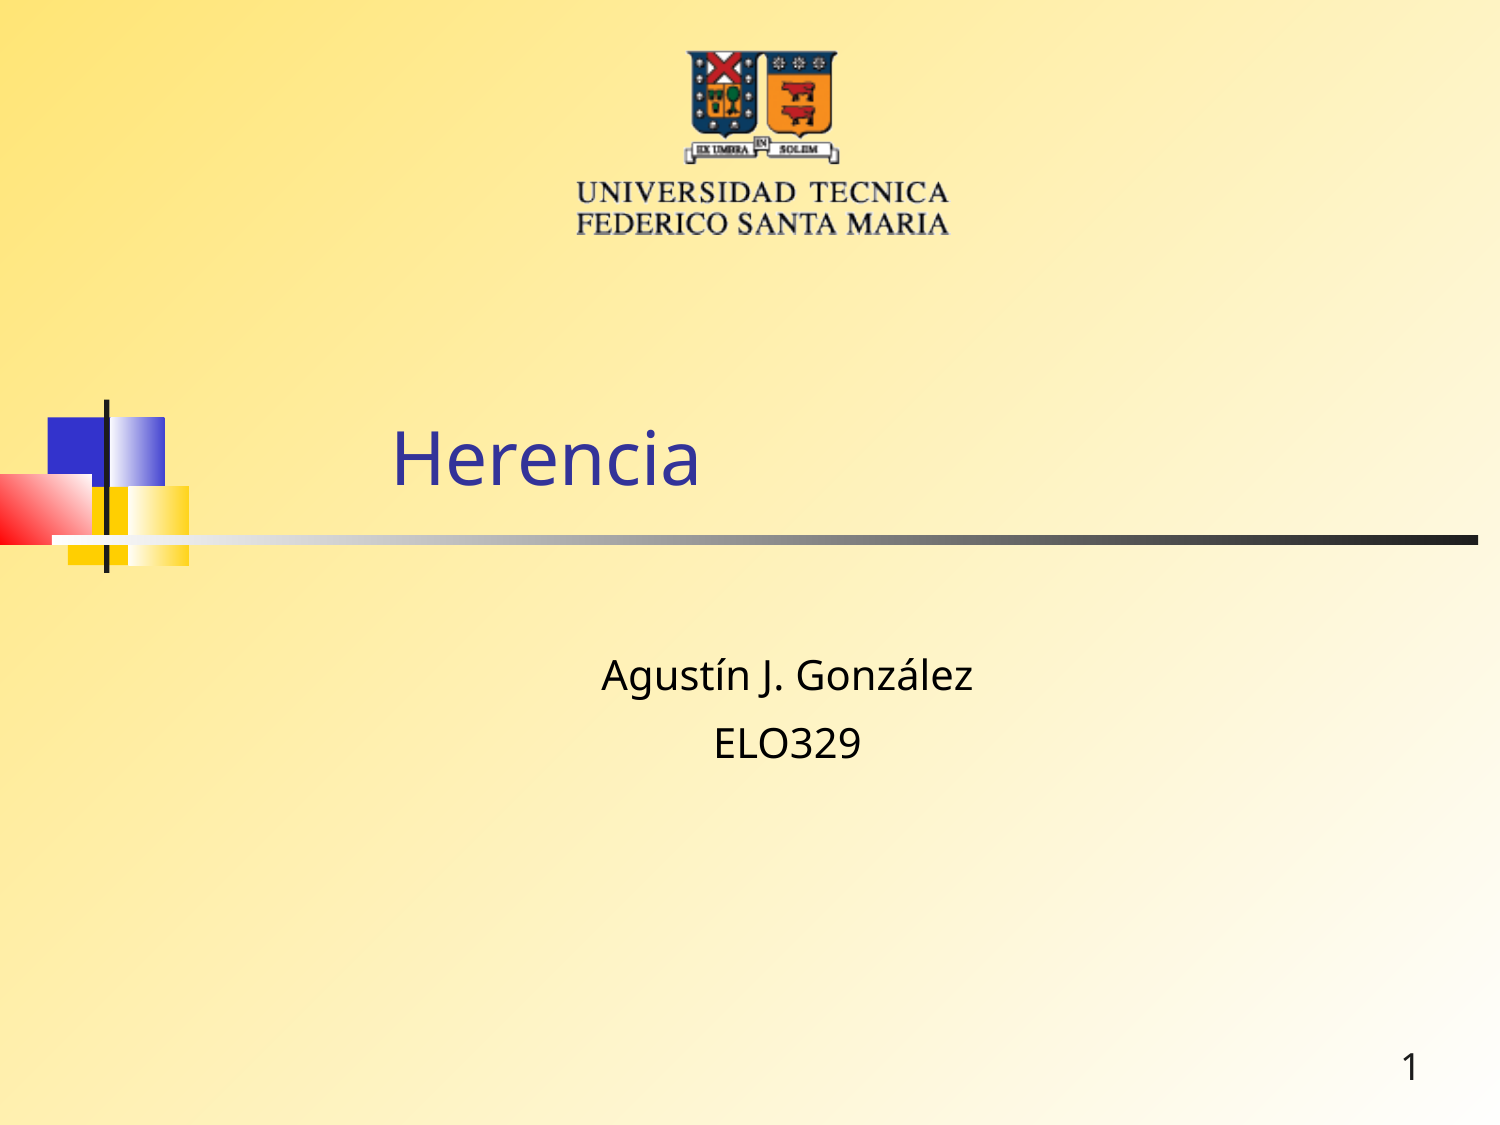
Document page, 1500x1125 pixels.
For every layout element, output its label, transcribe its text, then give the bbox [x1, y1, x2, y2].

picture [575, 50, 951, 235]
subtitle Agustín J. González ELO329 [225, 637, 1276, 926]
title Herencia [375, 274, 1438, 516]
